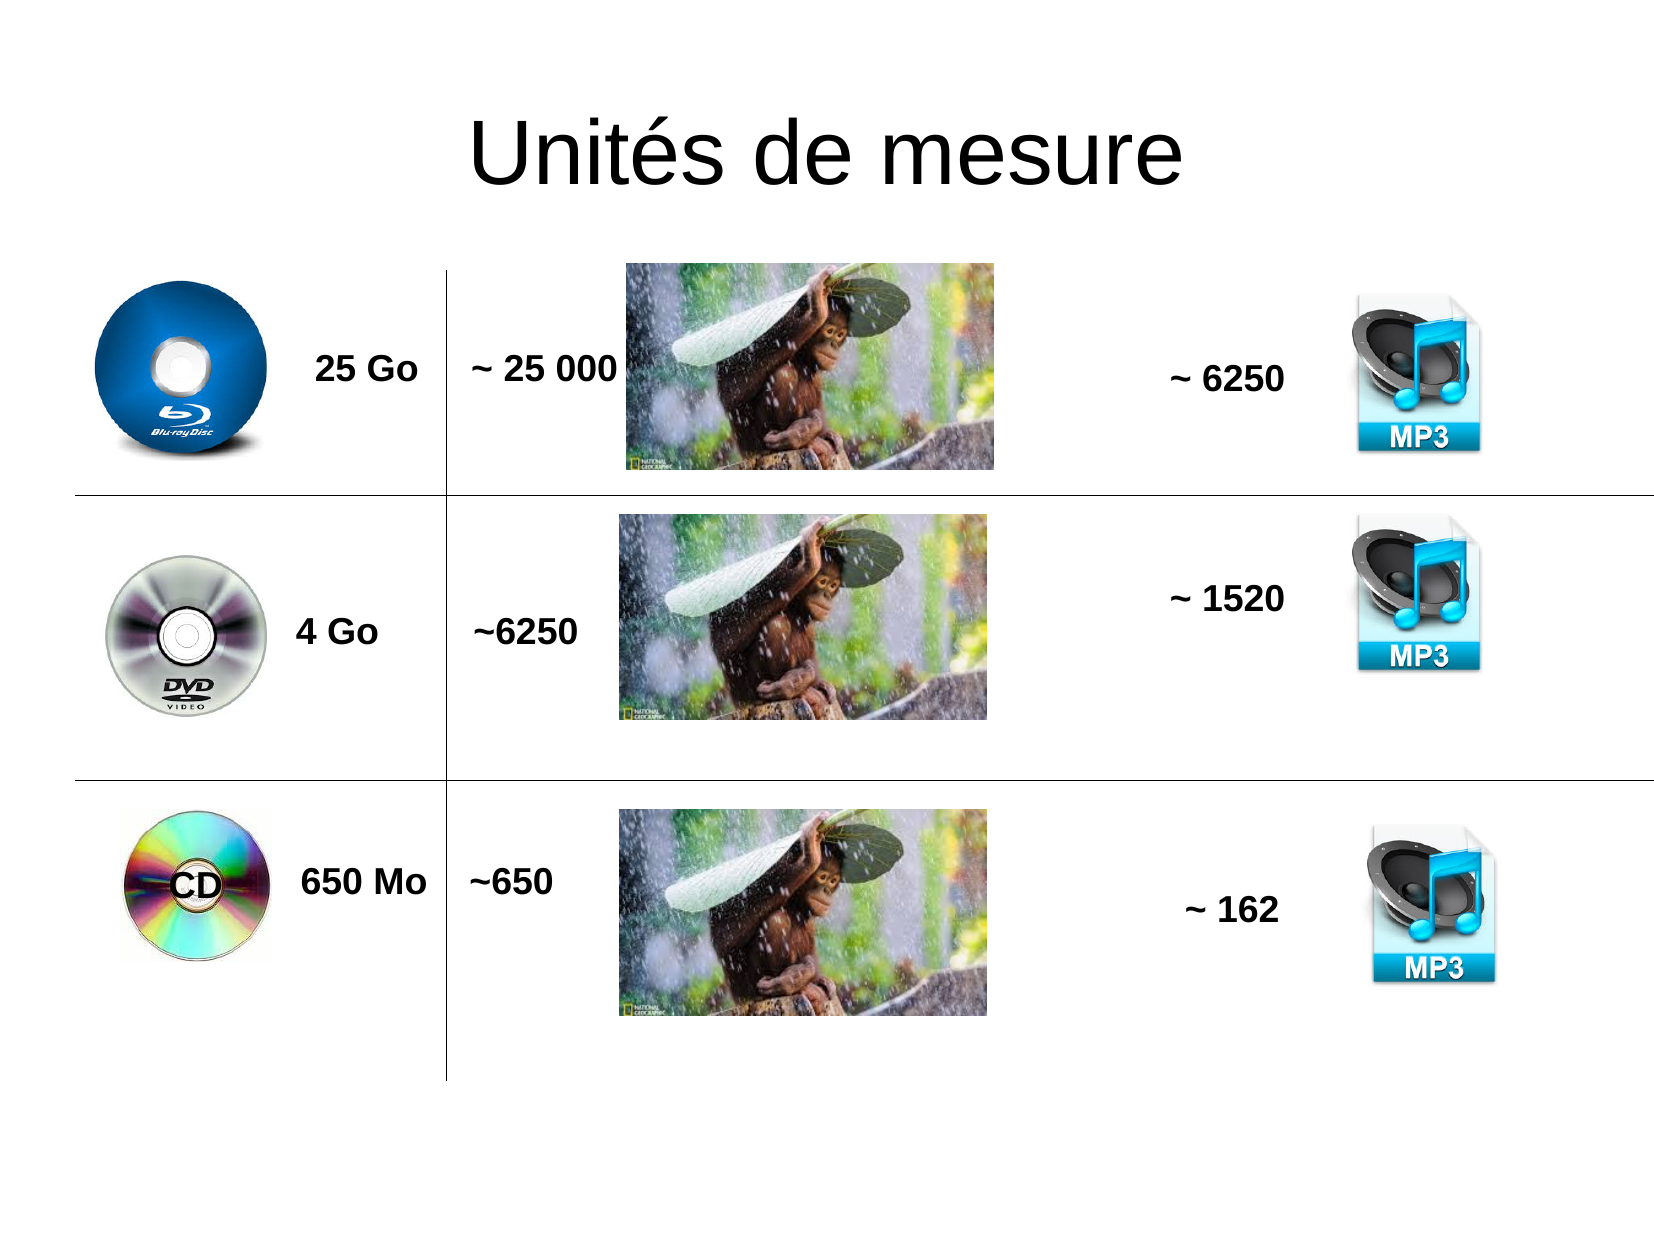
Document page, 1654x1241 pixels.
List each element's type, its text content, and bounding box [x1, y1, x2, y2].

text_box 650 Mo ~650 [285, 853, 446, 911]
picture [120, 809, 272, 962]
text_box 25 Go ~ 25 000 [447, 340, 626, 439]
text_box ~ 6250 [1155, 350, 1354, 407]
picture [1353, 824, 1516, 987]
title Unités de mesure [82, 49, 1571, 257]
text_box ~ 162 [1170, 881, 1369, 939]
picture [1338, 513, 1501, 676]
picture [626, 263, 994, 470]
picture [1338, 293, 1501, 456]
text_box 25 Go ~ 25 000 [300, 340, 446, 439]
picture [619, 514, 987, 721]
text_box 4 Go ~6250 [447, 603, 619, 661]
picture [619, 809, 987, 1016]
text_box ~ 1520 [1155, 570, 1354, 627]
text_box 4 Go ~6250 [281, 603, 446, 661]
picture [90, 280, 271, 461]
text_box 650 Mo ~650 [447, 853, 601, 911]
picture [105, 555, 267, 721]
